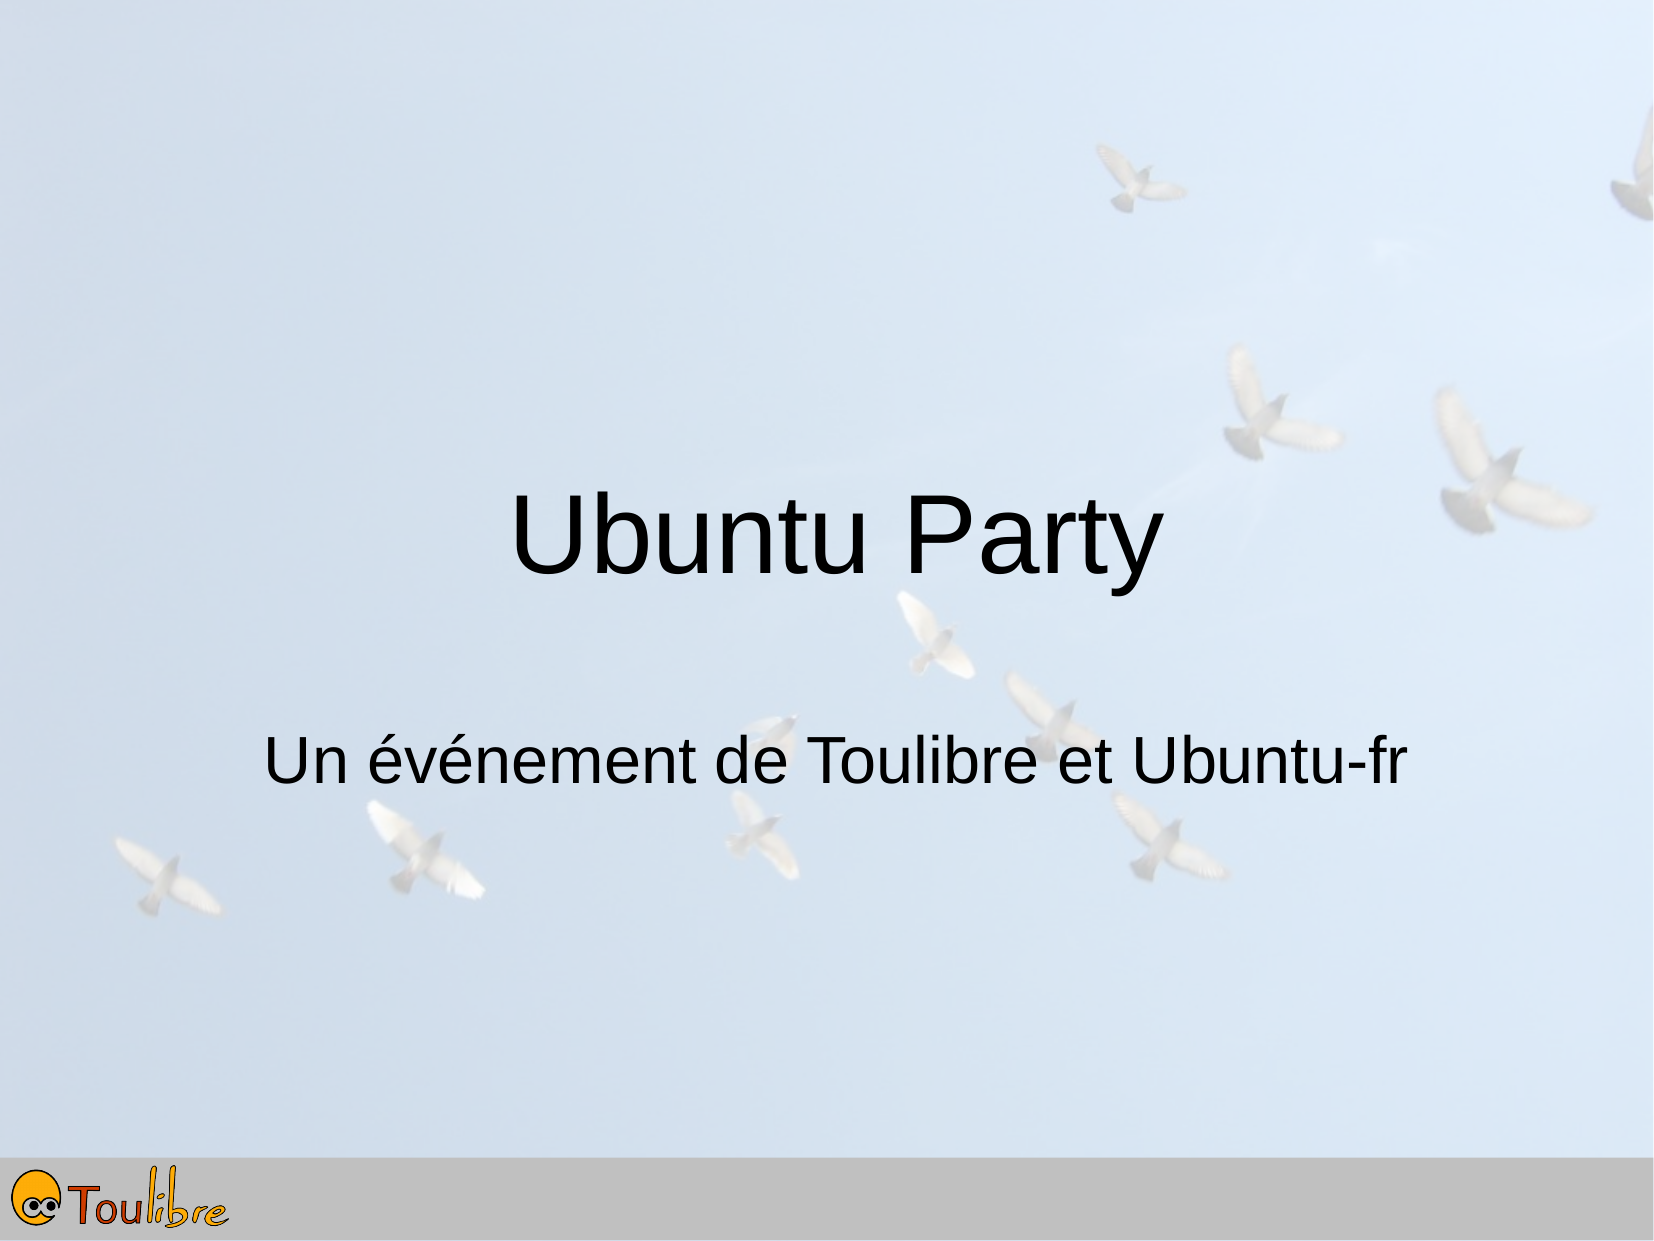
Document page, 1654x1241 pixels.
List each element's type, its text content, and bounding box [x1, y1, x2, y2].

picture [11, 1165, 229, 1228]
subtitle Ubuntu Party Un événement de Toulibre et Ubuntu-fr [58, 139, 1616, 1132]
